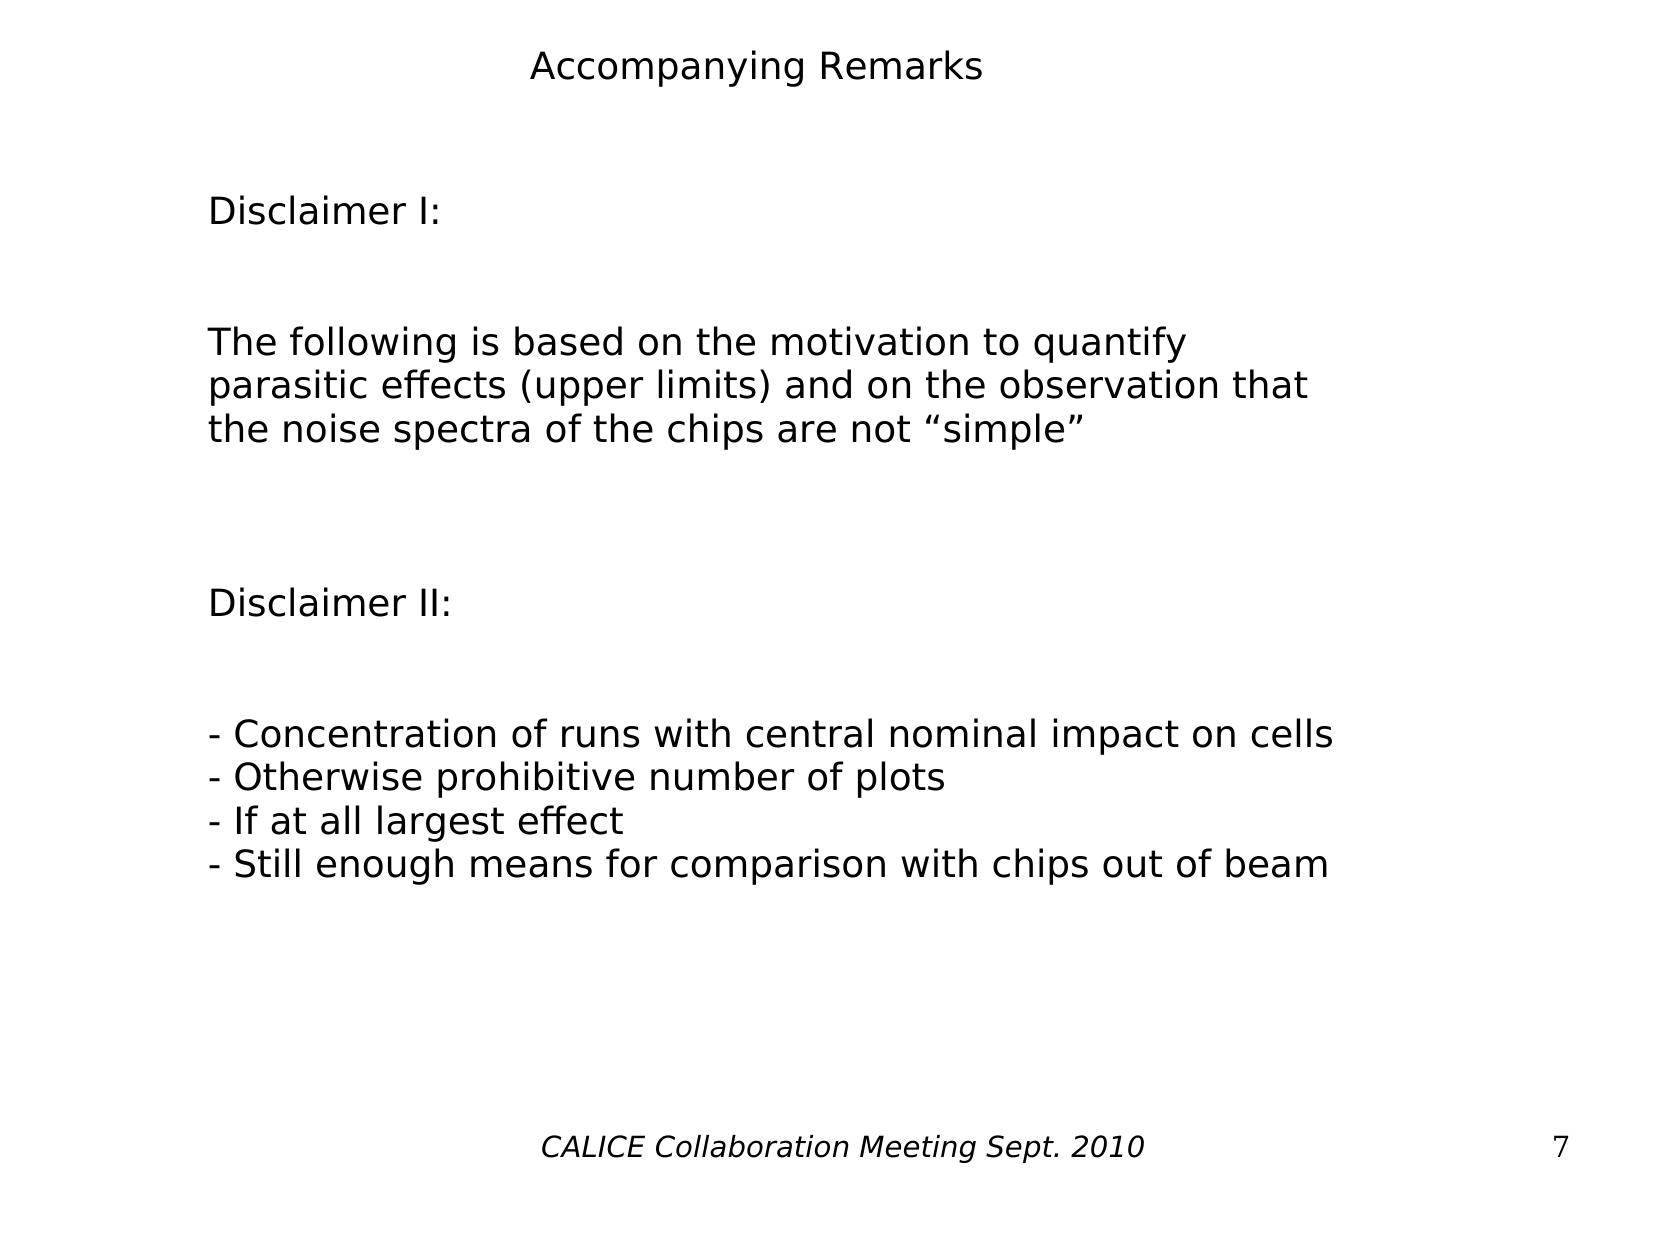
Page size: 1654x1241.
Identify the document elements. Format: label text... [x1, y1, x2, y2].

text_box Accompanying Remarks [514, 37, 999, 96]
text_box Disclaimer I: The following is based on the motivation to quantify parasitic effects (upper limits) and on the observation that the noise spectra of the chips are not “simple” Disclaimer II: - Concentration of runs with central nominal impact on cells - Otherwise prohibitive number of plots - If at all largest effect - Still enough means for comparison with chips out of beam [193, 182, 1351, 938]
